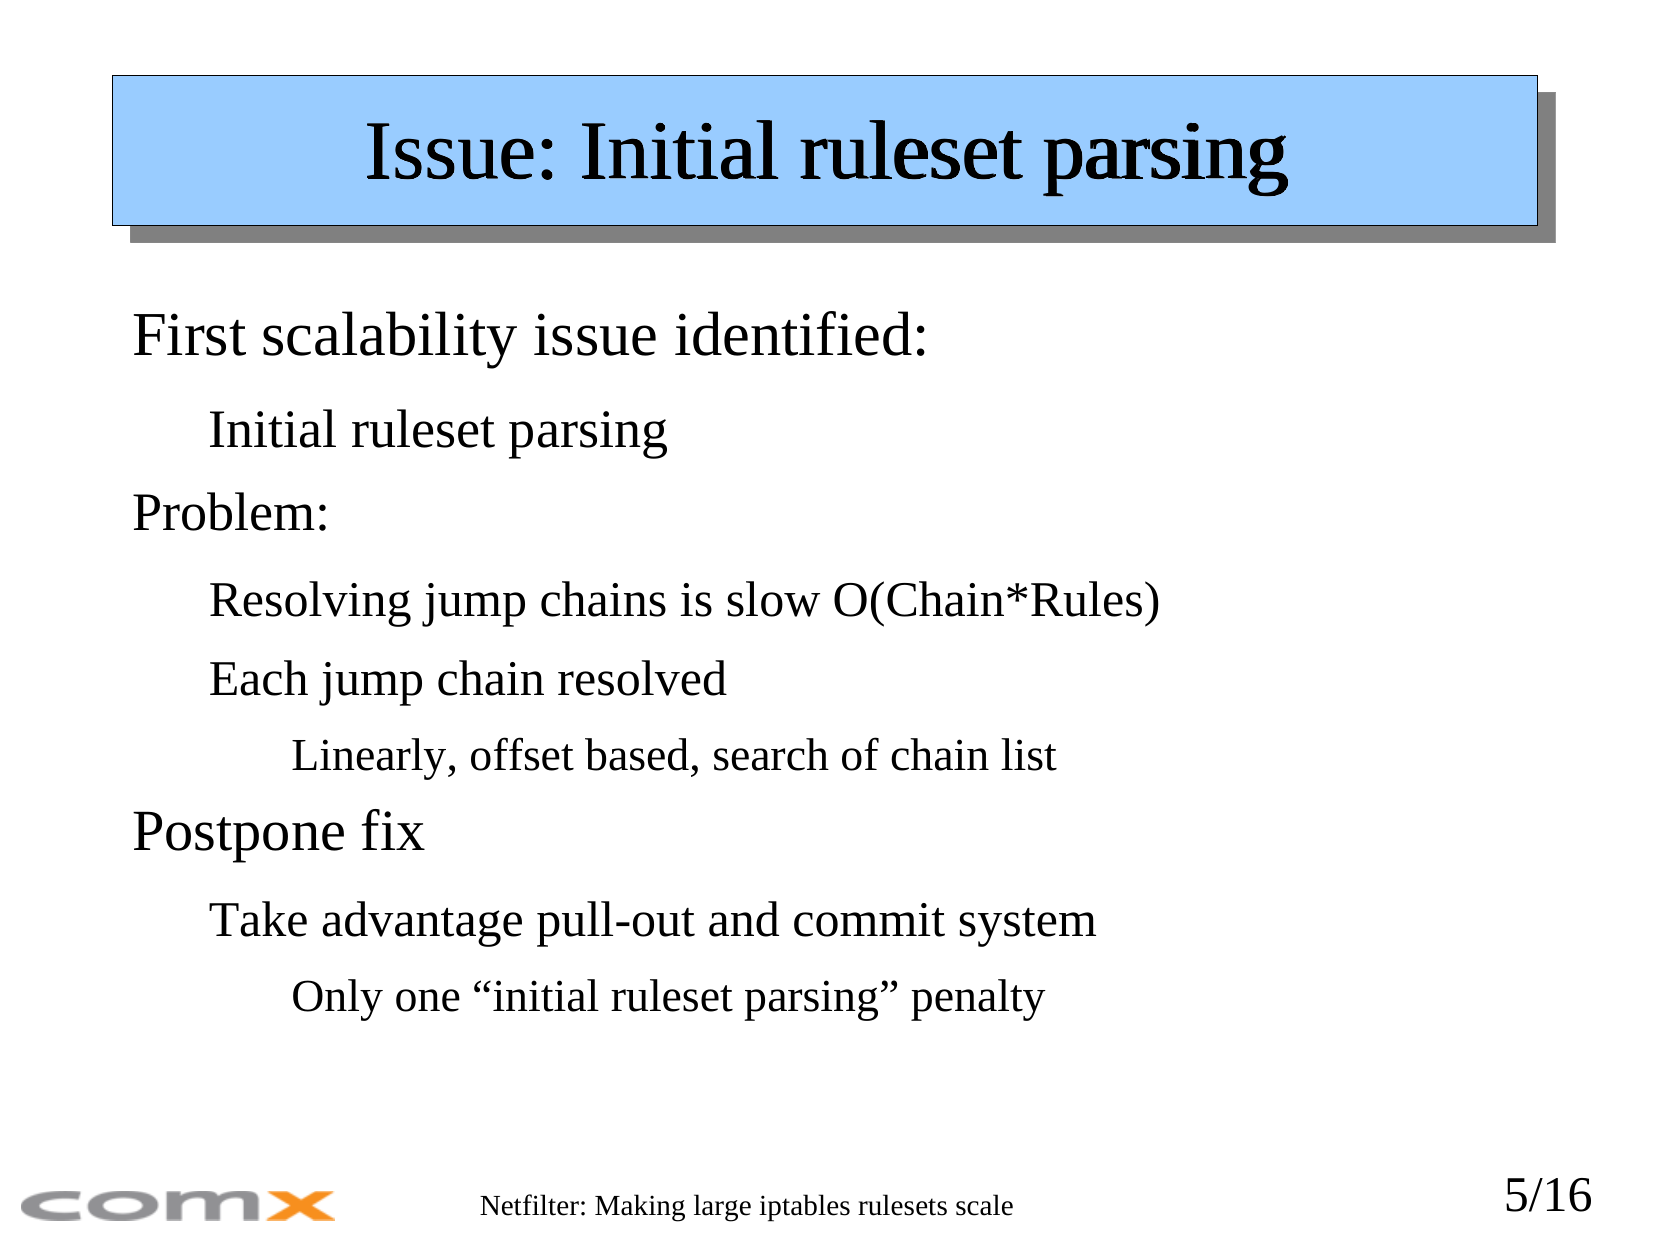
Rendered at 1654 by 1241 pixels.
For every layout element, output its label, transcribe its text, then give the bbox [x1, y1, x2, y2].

title Issue: Initial ruleset parsing [116, 90, 1538, 211]
list First scalability issue identified: Initial ruleset parsing Problem: Resolving jump chains is slow O(Chain*Rules) Each jump chain resolved Linearly, offset based, search of chain list Postpone fix Take advantage pull-out and commit system Only one “initial ruleset parsing” penalty [114, 300, 1576, 1058]
picture [21, 1191, 335, 1221]
